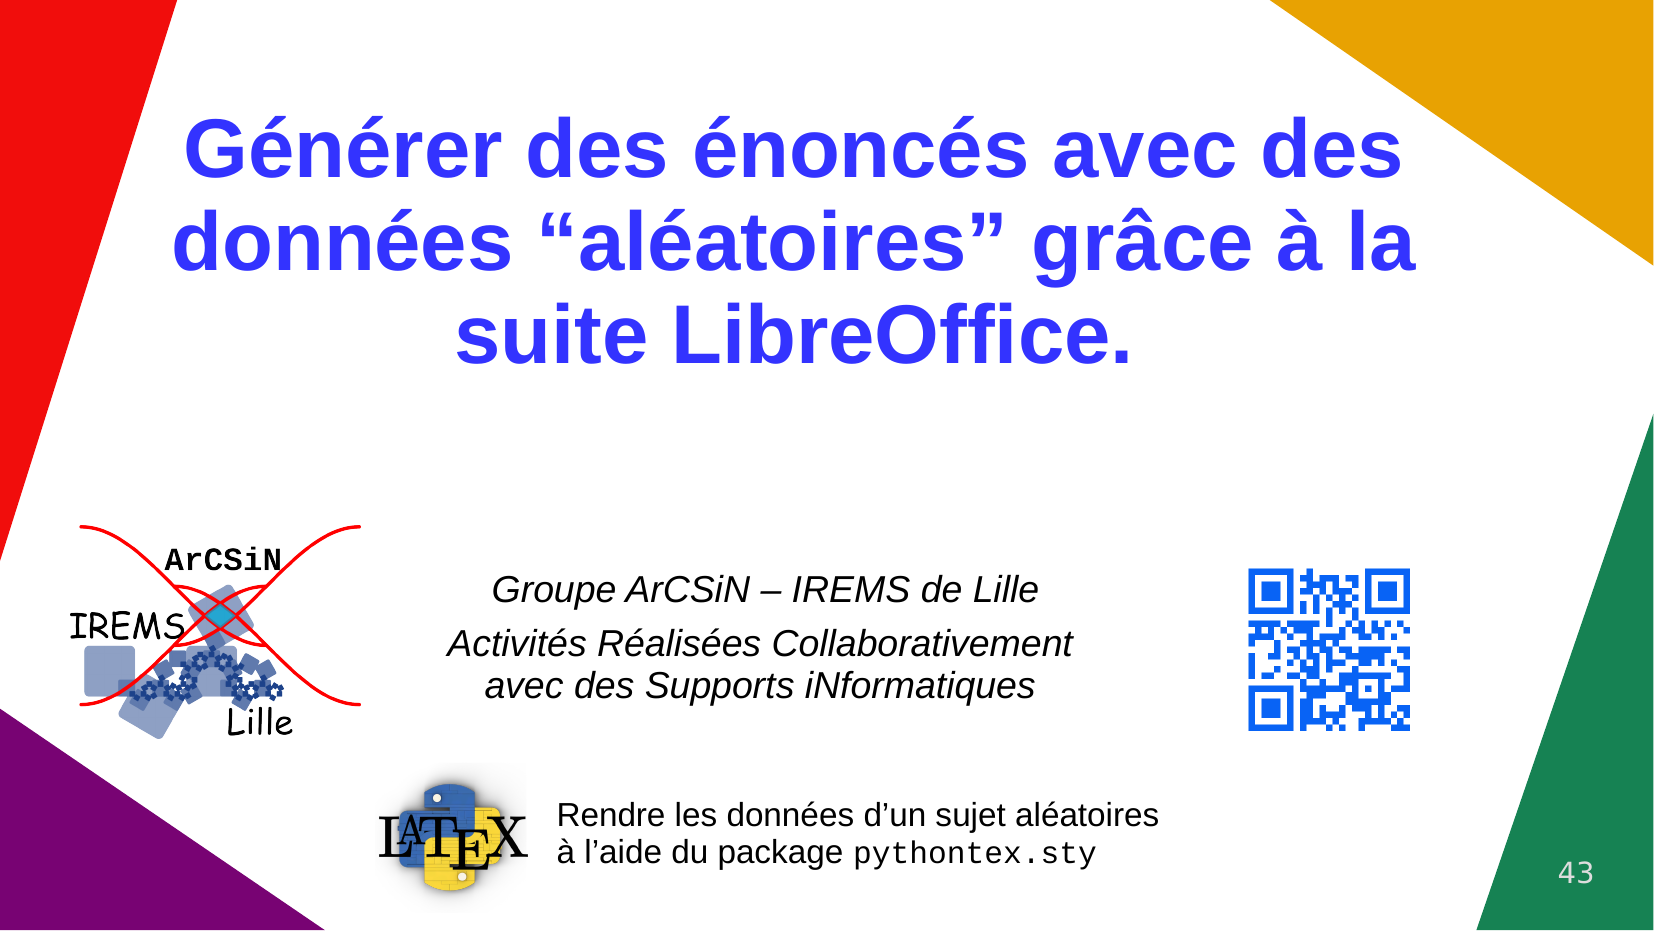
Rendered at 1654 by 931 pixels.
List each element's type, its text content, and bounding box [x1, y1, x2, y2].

text_box Rendre les données d’un sujet aléatoires à l’aide du package pythontex.sty [541, 788, 1184, 881]
picture [1240, 560, 1418, 739]
picture [70, 525, 361, 739]
text_box Groupe ArCSiN – IREMS de Lille Activités Réalisées Collaborativement avec des Supports iNformatiques [379, 561, 1152, 734]
picture [375, 760, 529, 914]
text_box Générer des énoncés avec des données “aléatoires” grâce à la suite LibreOffice. [100, 94, 1489, 414]
